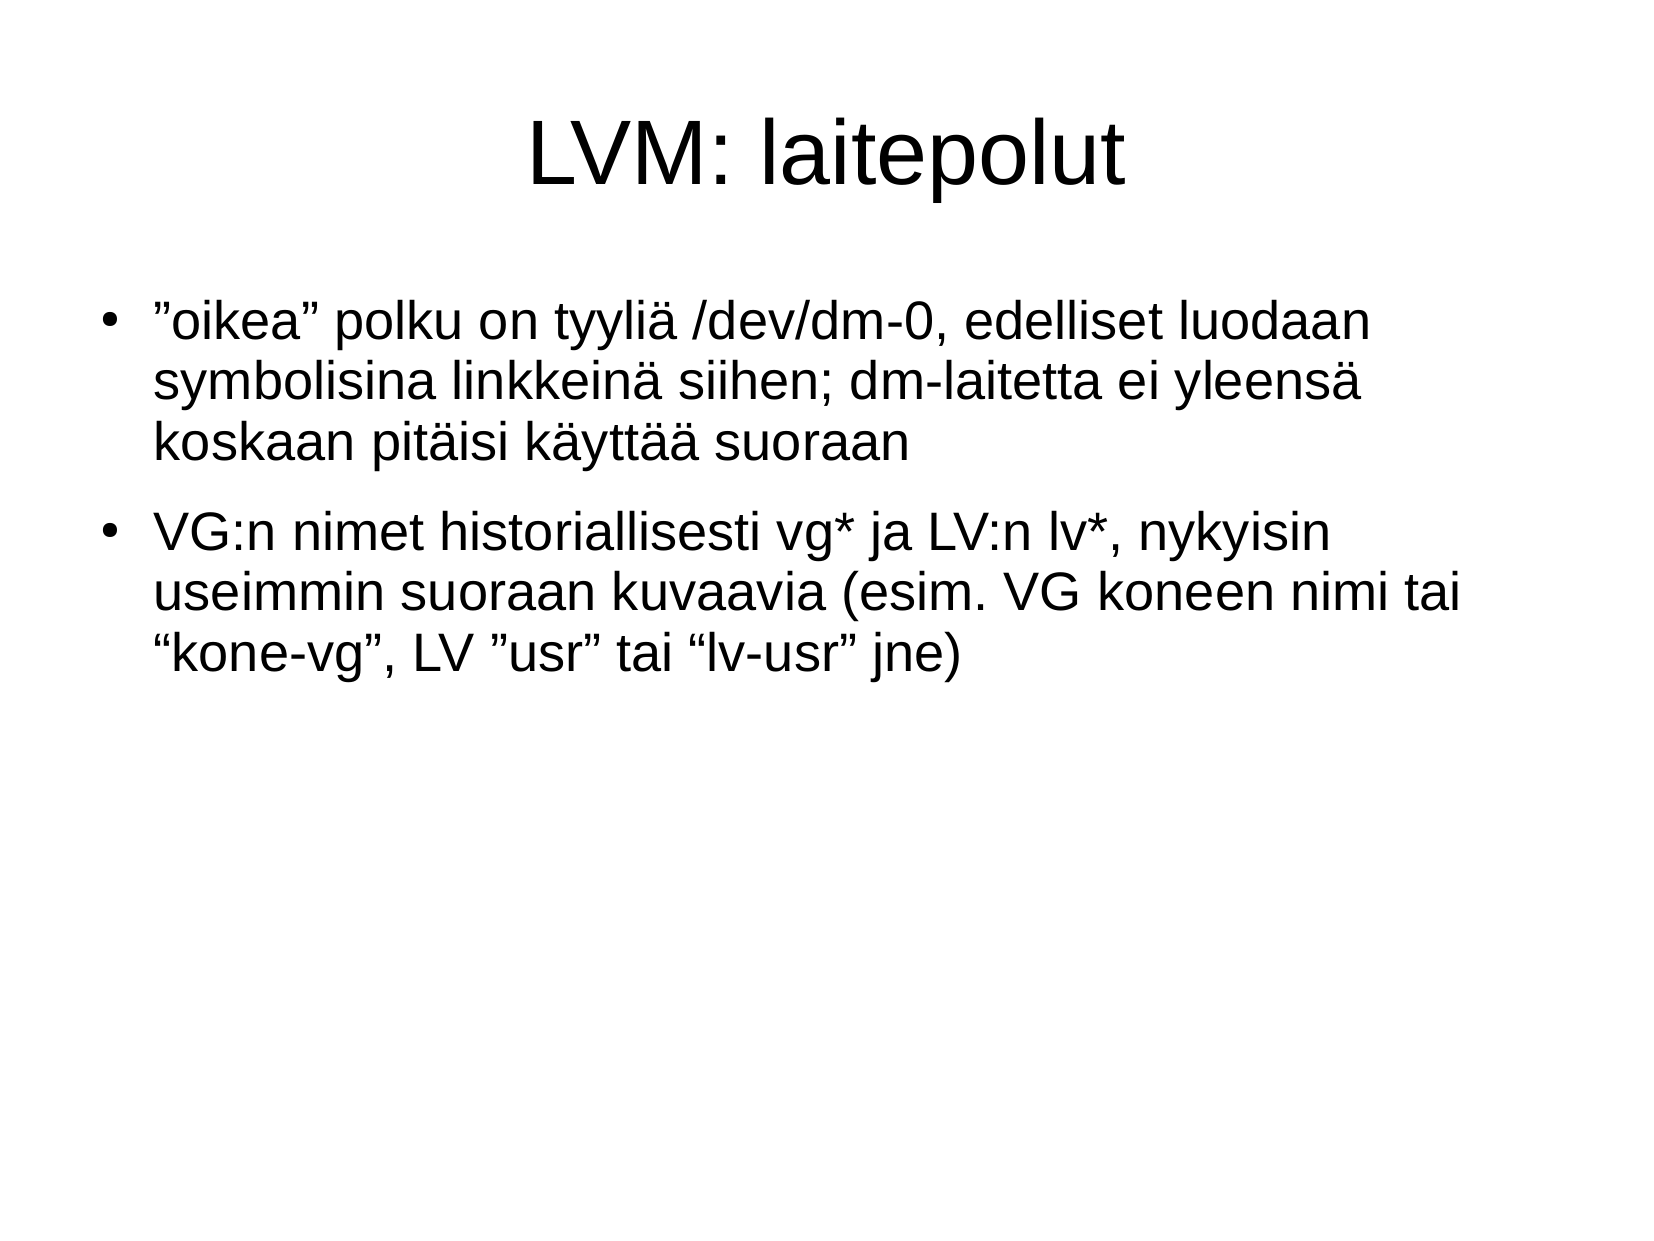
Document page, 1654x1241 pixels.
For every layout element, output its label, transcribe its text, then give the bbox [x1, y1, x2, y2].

title LVM: laitepolut [82, 49, 1571, 257]
list ”oikea” polku on tyyliä /dev/dm-0, edelliset luodaan symbolisina linkkeinä siihen; dm-laitetta ei yleensä koskaan pitäisi käyttää suoraan VG:n nimet historiallisesti vg* ja LV:n lv*, nykyisin useimmin suoraan kuvaavia (esim. VG koneen nimi tai “kone-vg”, LV ”usr” tai “lv-usr” jne) [82, 290, 1571, 1010]
